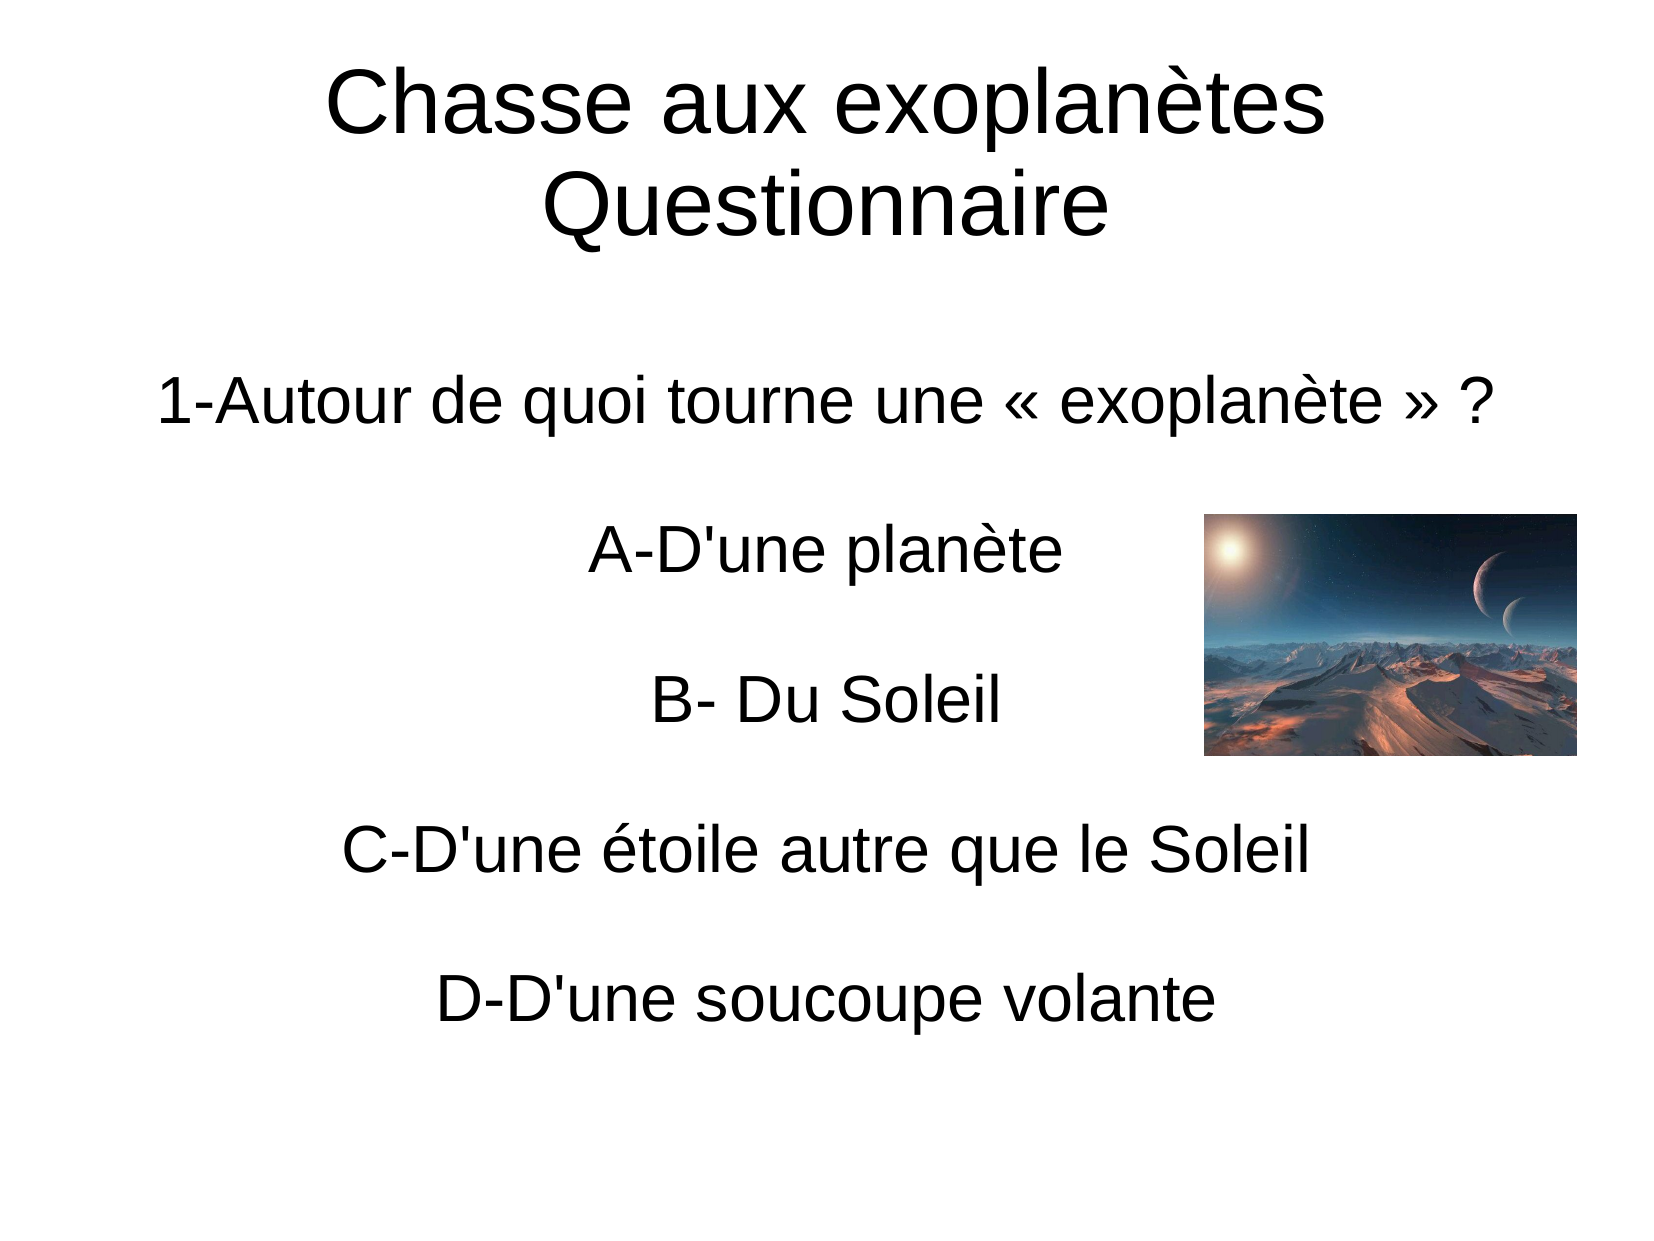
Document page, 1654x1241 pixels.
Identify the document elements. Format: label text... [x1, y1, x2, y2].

title Chasse aux exoplanètes Questionnaire [82, 49, 1571, 257]
picture [1204, 514, 1577, 756]
subtitle 1-Autour de quoi tourne une « exoplanète » ? A-D'une planète B- Du Soleil C-D'une étoile autre que le Soleil D-D'une soucoupe volante [82, 290, 1571, 1109]
